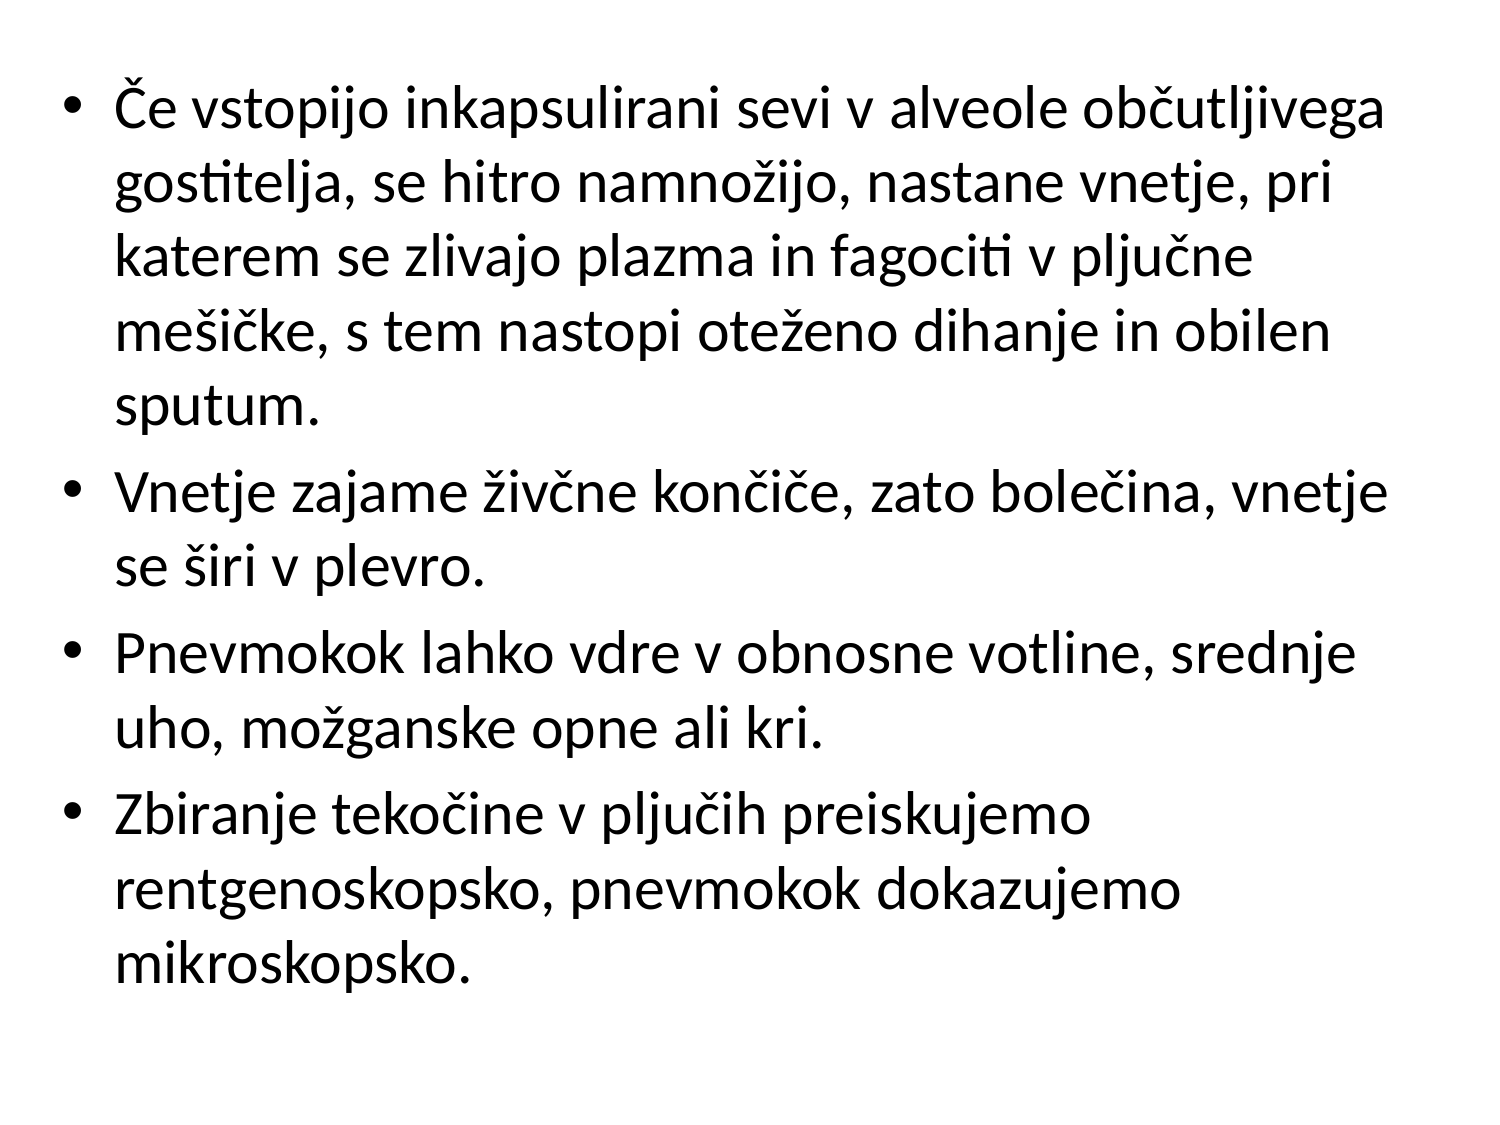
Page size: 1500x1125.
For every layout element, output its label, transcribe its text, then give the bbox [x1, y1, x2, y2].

list Če vstopijo inkapsulirani sevi v alveole občutljivega gostitelja, se hitro namnožijo, nastane vnetje, pri katerem se zlivajo plazma in fagociti v pljučne mešičke, s tem nastopi oteženo dihanje in obilen sputum. Vnetje zajame živčne končiče, zato bolečina, vnetje se širi v plevro. Pnevmokok lahko vdre v obnosne votline, srednje uho, možganske opne ali kri. Zbiranje tekočine v pljučih preiskujemo rentgenoskopsko, pnevmokok dokazujemo mikroskopsko. [46, 58, 1425, 1005]
